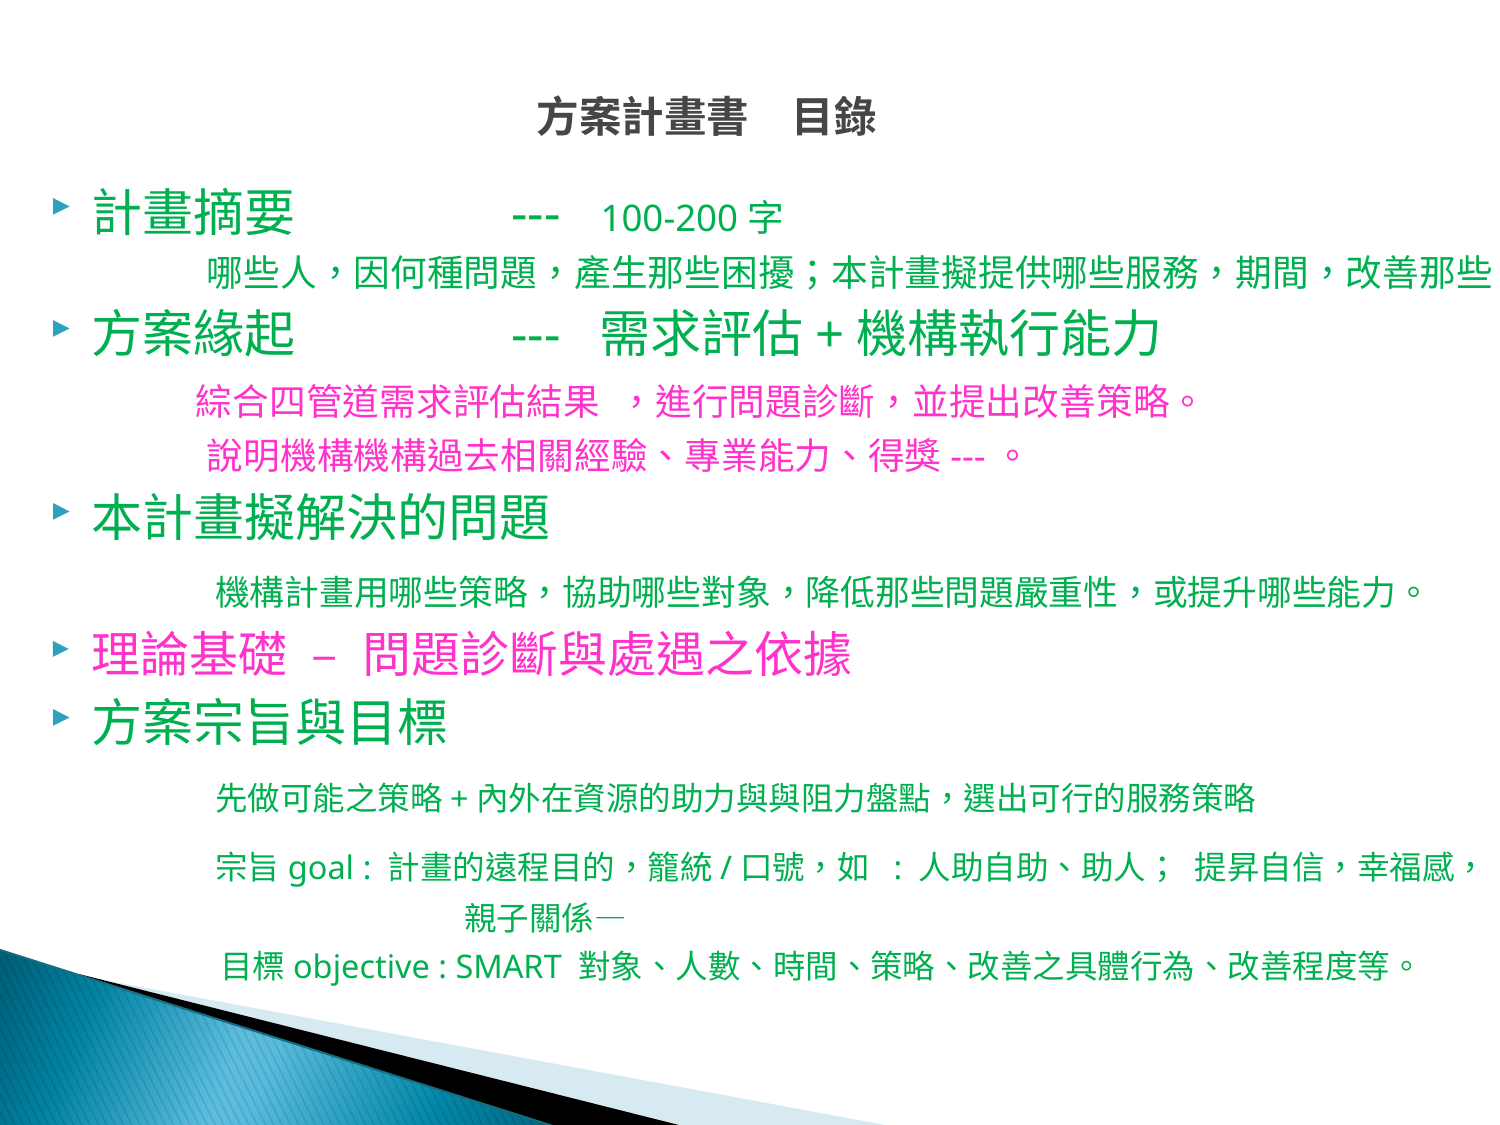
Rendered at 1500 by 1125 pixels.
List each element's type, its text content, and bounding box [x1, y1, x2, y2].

title 方案計畫書 目錄 [247, 42, 1500, 149]
list 計畫摘要 --- 100-200字 哪些人，因何種問題，產生那些困擾；本計畫擬提供哪些服務，期間，改善那些。 方案緣起 --- 需求評估+機構執行能力 綜合四管道需求評估結果 ，進行問題診斷，並提出改善策略。 說明機構機構過去相關經驗、專業能力、得獎---。 本計畫擬解決的問題 機構計畫用哪些策略，協助哪些對象，降低那些問題嚴重性，或提升哪些能力。 理論基礎 – 問題診斷與處遇之依據 方案宗旨與目標 先做可能之策略+內外在資源的助力與與阻力盤點，選出可行的服務策略 宗旨goal : 計畫的遠程目的，籠統/口號，如 : 人助自助、助人； 提昇自信，幸福感， 親子關係— 目標objective : SMART 對象、人數、時間、策略、改善之具體行為、改善程度等。 [0, 172, 1500, 1028]
